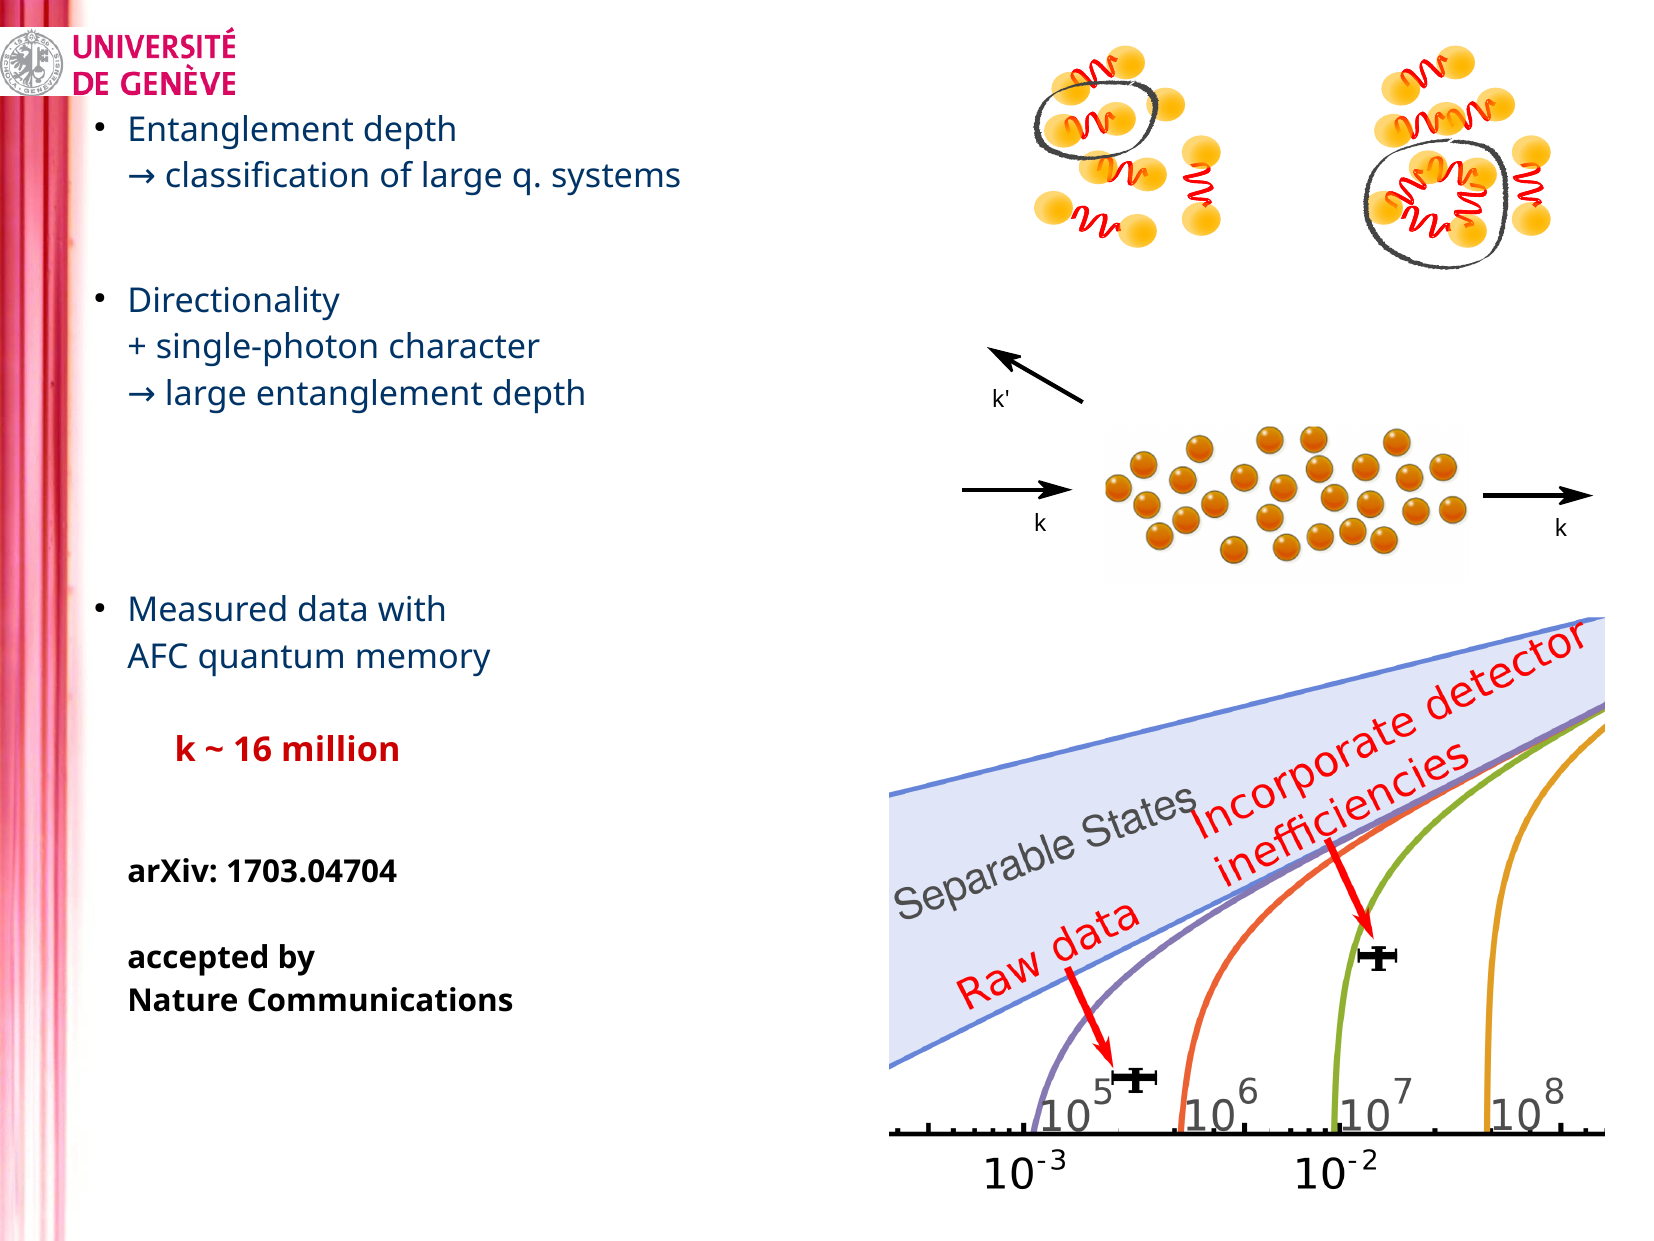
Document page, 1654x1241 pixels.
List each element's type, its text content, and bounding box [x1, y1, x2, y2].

picture [889, 15, 1654, 1213]
picture [0, 0, 235, 1241]
list Entanglement depth → classification of large q. systems Directionality + single-photon character → large entanglement depth Measured data with AFC quantum memory k ~ 16 million arXiv: 1703.04704 accepted by Nature Communications [82, 105, 930, 1036]
